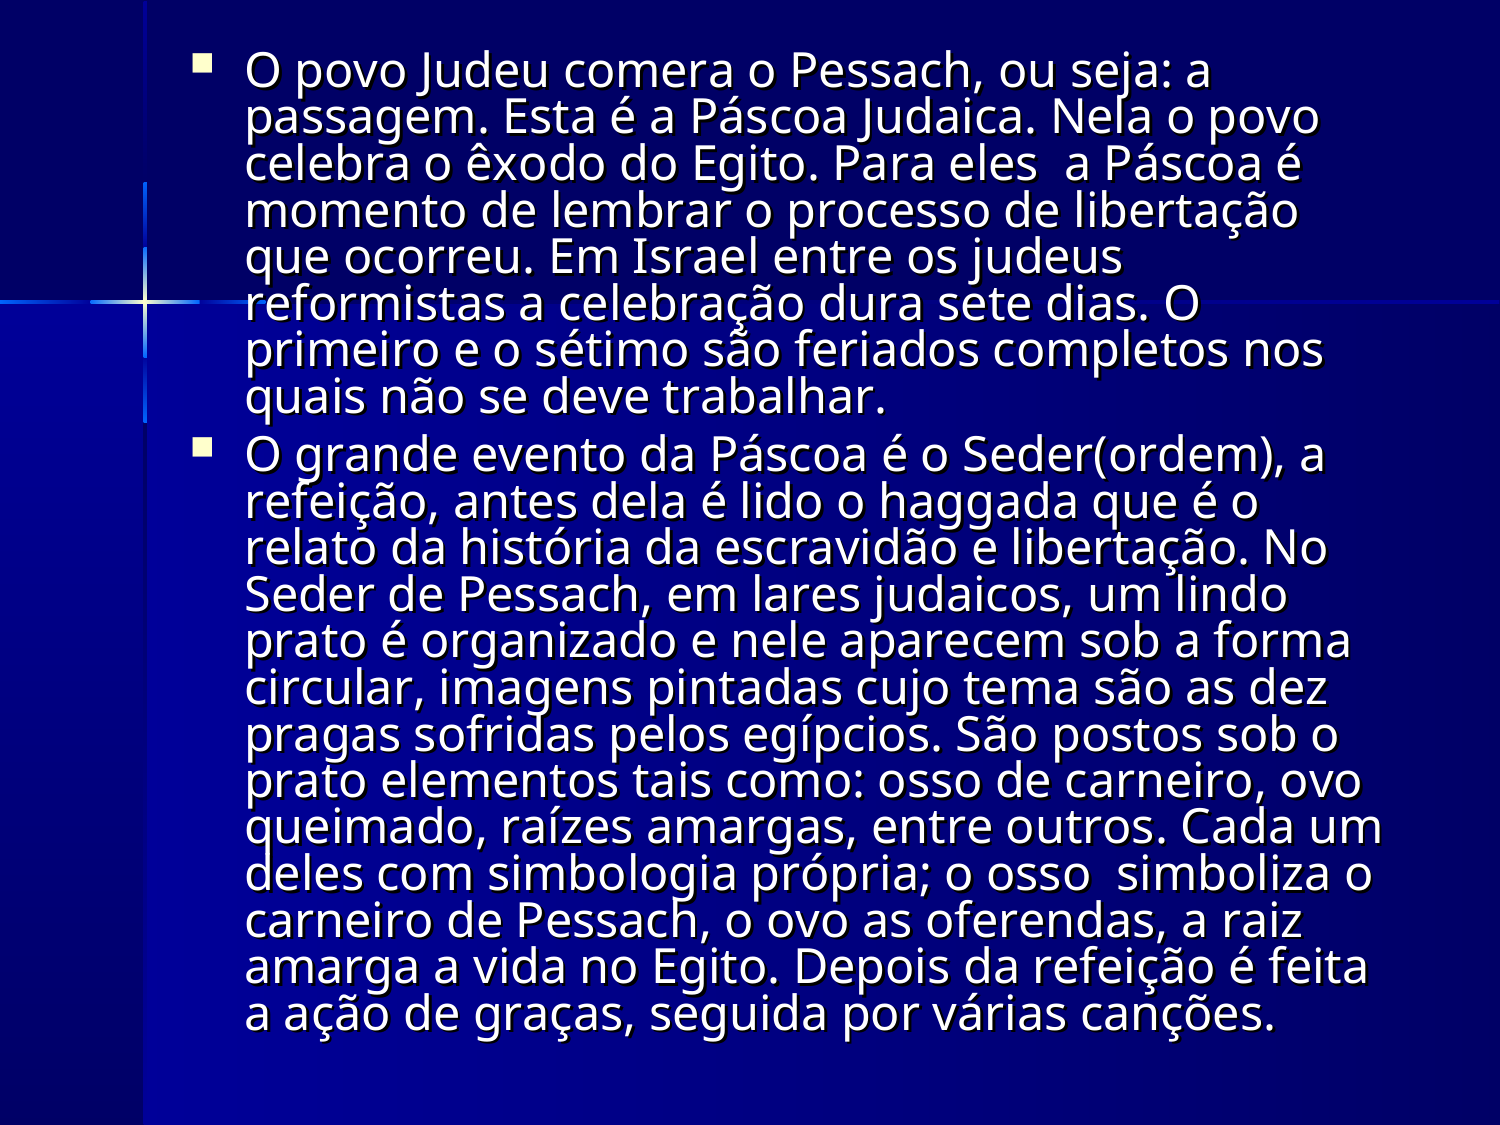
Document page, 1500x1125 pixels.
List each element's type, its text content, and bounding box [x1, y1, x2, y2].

list O povo Judeu comera o Pessach, ou seja: a passagem. Esta é a Páscoa Judaica. Nela o povo celebra o êxodo do Egito. Para eles a Páscoa é momento de lembrar o processo de libertação que ocorreu. Em Israel entre os judeus reformistas a celebração dura sete dias. O primeiro e o sétimo são feriados completos nos quais não se deve trabalhar. O grande evento da Páscoa é o Seder(ordem), a refeição, antes dela é lido o haggada que é o relato da história da escravidão e libertação. No Seder de Pessach, em lares judaicos, um lindo prato é organizado e nele aparecem sob a forma circular, imagens pintadas cujo tema são as dez pragas sofridas pelos egípcios. São postos sob o prato elementos tais como: osso de carneiro, ovo queimado, raízes amargas, entre outros. Cada um deles com simbologia própria; o osso simboliza o carneiro de Pessach, o ovo as oferendas, a raiz amarga a vida no Egito. Depois da refeição é feita a ação de graças, seguida por várias canções. [174, 42, 1413, 1083]
